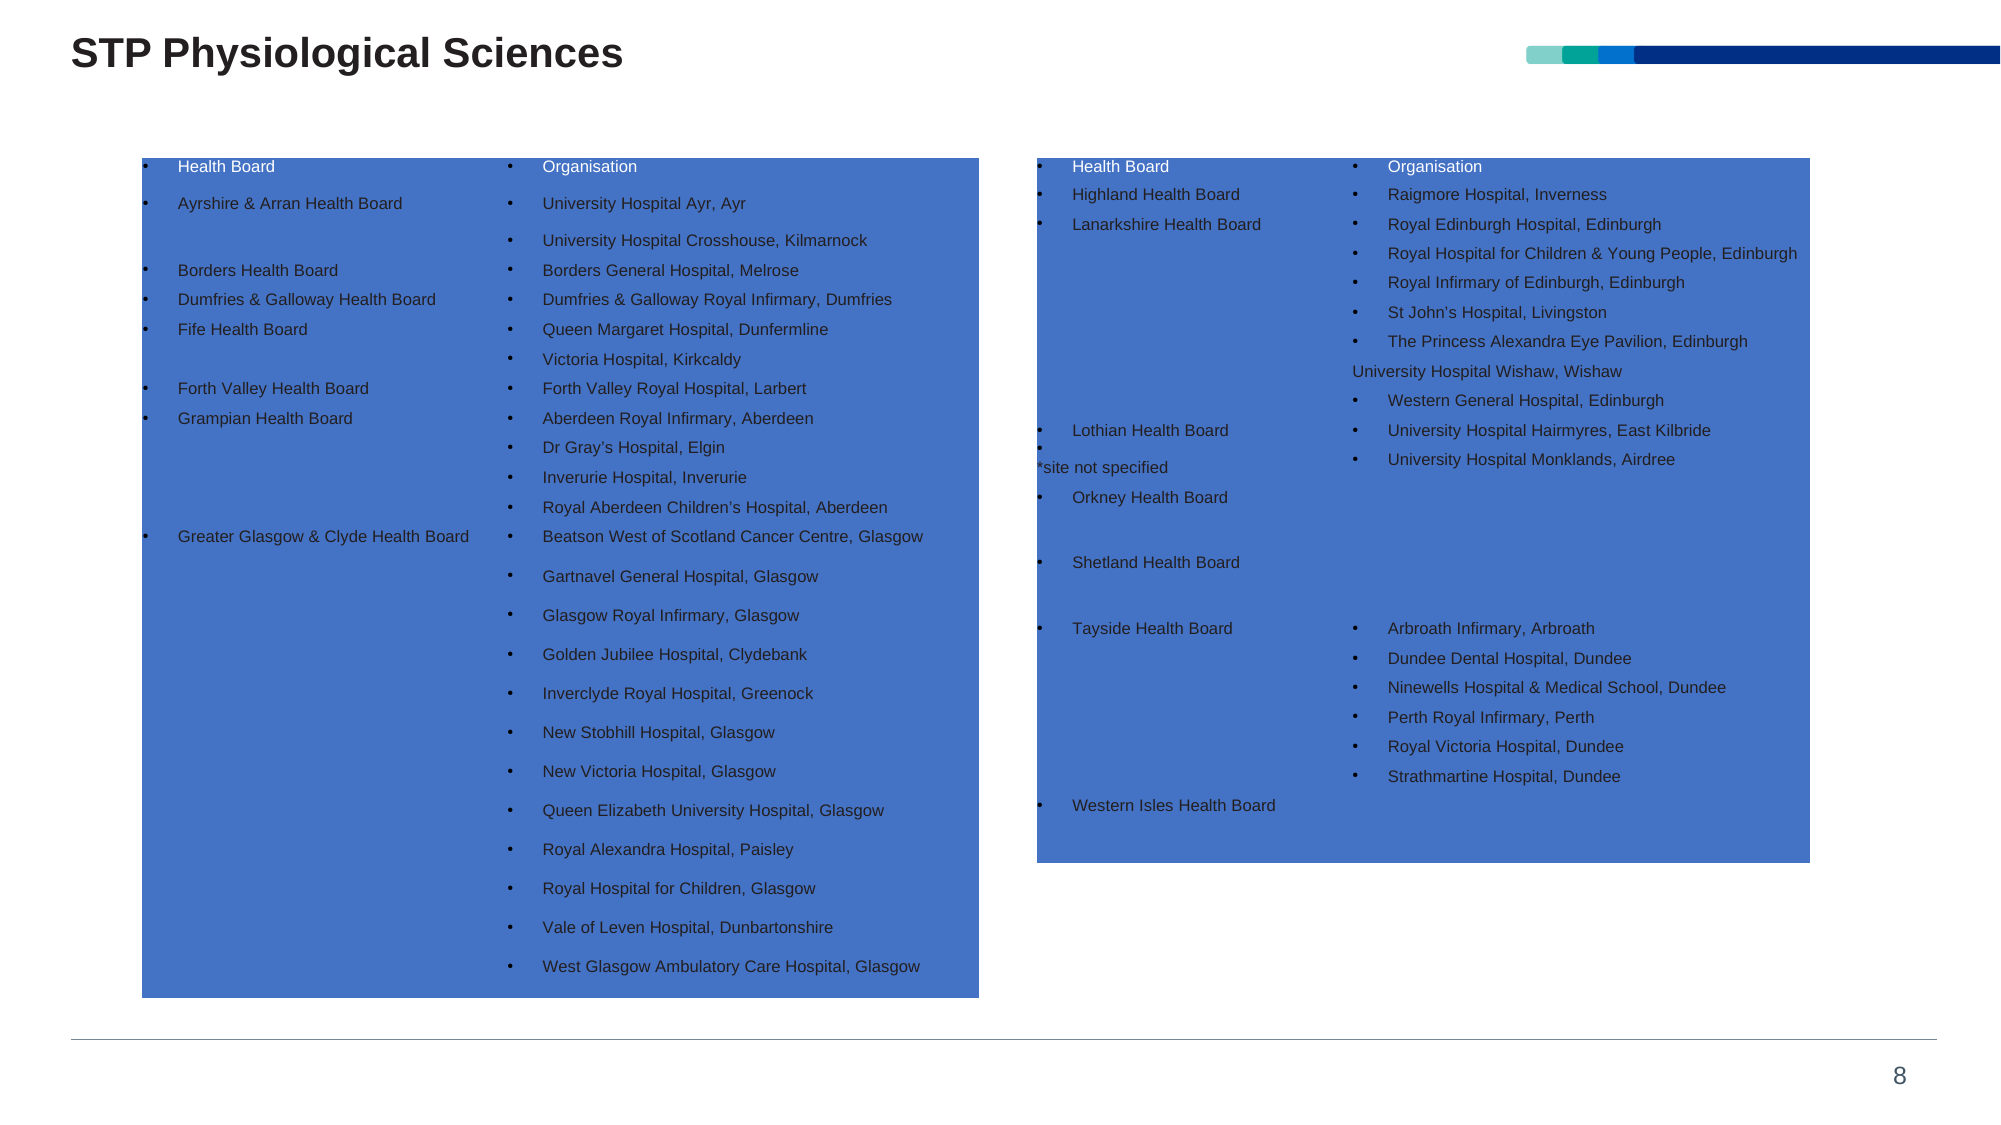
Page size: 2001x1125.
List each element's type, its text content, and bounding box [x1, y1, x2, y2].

table_header Organisation [1352, 158, 1810, 185]
table_cell Victoria Hospital, Kirkcaldy [507, 350, 979, 379]
table_cell Western General Hospital, Edinburgh [1352, 392, 1810, 421]
table_cell Glasgow Royal Infirmary, Glasgow [507, 606, 979, 645]
table_cell University Hospital Wishaw, Wishaw [1352, 362, 1810, 392]
table_cell Orkney Health Board [1037, 488, 1352, 554]
table_cell Shetland Health Board [1037, 554, 1352, 619]
table_cell Arbroath Infirmary, Arbroath [1352, 619, 1810, 649]
table_cell Gartnavel General Hospital, Glasgow [507, 567, 979, 606]
table_cell Borders Health Board [142, 261, 507, 290]
table_cell The Princess Alexandra Eye Pavilion, Edinburgh [1352, 333, 1810, 362]
table_cell Dundee Dental Hospital, Dundee [1352, 649, 1810, 678]
table_cell Royal Victoria Hospital, Dundee [1352, 737, 1810, 767]
table_cell Royal Hospital for Children & Young People, Edinburgh [1352, 244, 1810, 274]
table_header Organisation [507, 158, 979, 194]
table_cell Greater Glasgow & Clyde Health Board [142, 528, 507, 998]
table_cell Vale of Leven Hospital, Dunbartonshire [507, 919, 979, 958]
table_cell Aberdeen Royal Infirmary, Aberdeen [507, 409, 979, 439]
table_cell University Hospital Ayr, Ayr [507, 194, 979, 231]
table_cell Golden Jubilee Hospital, Clydebank [507, 645, 979, 684]
table_cell New Victoria Hospital, Glasgow [507, 762, 979, 801]
table_cell Ayrshire & Arran Health Board [142, 194, 507, 261]
table_cell Queen Elizabeth University Hospital, Glasgow [507, 801, 979, 840]
table_cell New Stobhill Hospital, Glasgow [507, 723, 979, 762]
table_cell Queen Margaret Hospital, Dunfermline [507, 320, 979, 350]
table_header Health Board [142, 158, 507, 194]
table_cell Dr Gray’s Hospital, Elgin [507, 439, 979, 468]
table_cell University Hospital Monklands, Airdree [1352, 450, 1810, 488]
table_cell Inverclyde Royal Hospital, Greenock [507, 684, 979, 723]
table_cell Forth Valley Royal Hospital, Larbert [507, 379, 979, 409]
title STP Physiological Sciences [70, 32, 1513, 79]
table_cell Royal Aberdeen Children’s Hospital, Aberdeen [507, 498, 979, 528]
table_cell Ninewells Hospital & Medical School, Dundee [1352, 678, 1810, 708]
table_cell Strathmartine Hospital, Dundee [1352, 767, 1810, 796]
table_cell [1352, 796, 1810, 863]
table_cell Fife Health Board [142, 320, 507, 379]
table_cell Borders General Hospital, Melrose [507, 261, 979, 290]
table_cell Grampian Health Board [142, 409, 507, 528]
table_cell Lothian Health Board *site not specified [1037, 421, 1352, 488]
table_cell [1352, 554, 1810, 619]
table_cell Lanarkshire Health Board [1037, 215, 1352, 421]
table_cell West Glasgow Ambulatory Care Hospital, Glasgow [507, 958, 979, 998]
table_header Health Board [1037, 158, 1352, 185]
table_cell Tayside Health Board [1037, 619, 1352, 796]
table_cell Royal Alexandra Hospital, Paisley [507, 840, 979, 880]
table_cell Royal Infirmary of Edinburgh, Edinburgh [1352, 274, 1810, 303]
table_cell Forth Valley Health Board [142, 379, 507, 409]
table_cell Beatson West of Scotland Cancer Centre, Glasgow [507, 528, 979, 567]
table_cell Western Isles Health Board [1037, 796, 1352, 863]
table_cell Dumfries & Galloway Royal Infirmary, Dumfries [507, 290, 979, 320]
table_cell Raigmore Hospital, Inverness [1352, 185, 1810, 215]
table_cell Dumfries & Galloway Health Board [142, 290, 507, 320]
table_cell Royal Edinburgh Hospital, Edinburgh [1352, 215, 1810, 244]
table_cell University Hospital Crosshouse, Kilmarnock [507, 231, 979, 261]
table_cell Perth Royal Infirmary, Perth [1352, 708, 1810, 737]
table_cell Inverurie Hospital, Inverurie [507, 468, 979, 498]
table_cell University Hospital Hairmyres, East Kilbride [1352, 421, 1810, 450]
table_cell St John’s Hospital, Livingston [1352, 303, 1810, 333]
table_cell Royal Hospital for Children, Glasgow [507, 880, 979, 919]
table_cell Highland Health Board [1037, 185, 1352, 215]
table_cell [1352, 488, 1810, 554]
